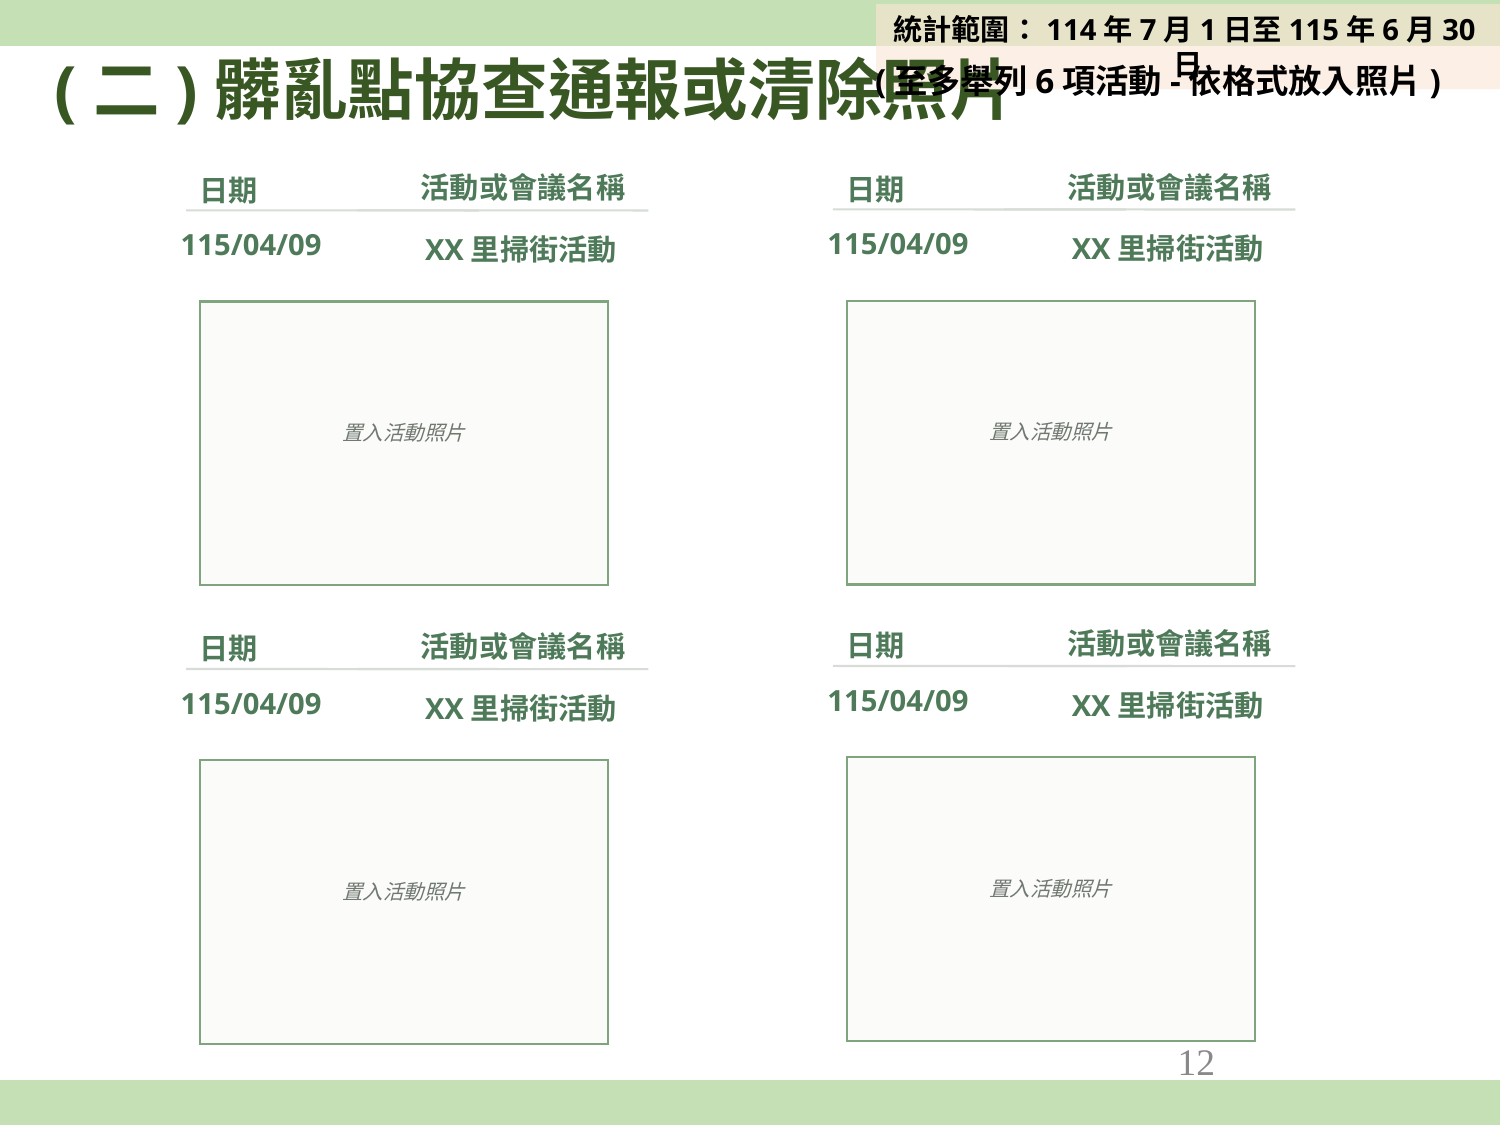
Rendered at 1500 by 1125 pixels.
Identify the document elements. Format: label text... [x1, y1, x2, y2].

text_box 115/04/09 [181, 223, 358, 265]
text_box 115/04/09 [181, 681, 358, 723]
text_box XX里掃街活動 [1072, 649, 1412, 760]
text_box 115/04/09 [827, 222, 1005, 264]
text_box [199, 301, 608, 586]
text_box 置入活動照片 [281, 879, 527, 903]
text_box XX里掃街活動 [1072, 192, 1412, 304]
text_box (至多舉列6項活動-依格式放入照片) [778, 52, 1500, 109]
text_box 日期 [200, 627, 287, 667]
text_box XX里掃街活動 [425, 652, 765, 763]
text_box 活動或會議名稱 [1068, 622, 1280, 664]
text_box 115/04/09 [827, 678, 1005, 721]
text_box 日期 [847, 624, 933, 664]
text_box 活動或會議名稱 [421, 166, 633, 208]
text_box 置入活動照片 [927, 419, 1174, 443]
text_box 日期 [200, 168, 287, 209]
text_box [846, 300, 1255, 585]
text_box 置入活動照片 [927, 876, 1174, 900]
text_box (二)髒亂點協查通報或清除照片 [39, 49, 1389, 157]
text_box [199, 760, 608, 1045]
text_box [846, 757, 1500, 1091]
text_box XX里掃街活動 [425, 193, 765, 305]
text_box 置入活動照片 [281, 420, 527, 444]
text_box 活動或會議名稱 [421, 625, 633, 667]
text_box 活動或會議名稱 [1068, 165, 1280, 207]
text_box 日期 [847, 167, 933, 208]
